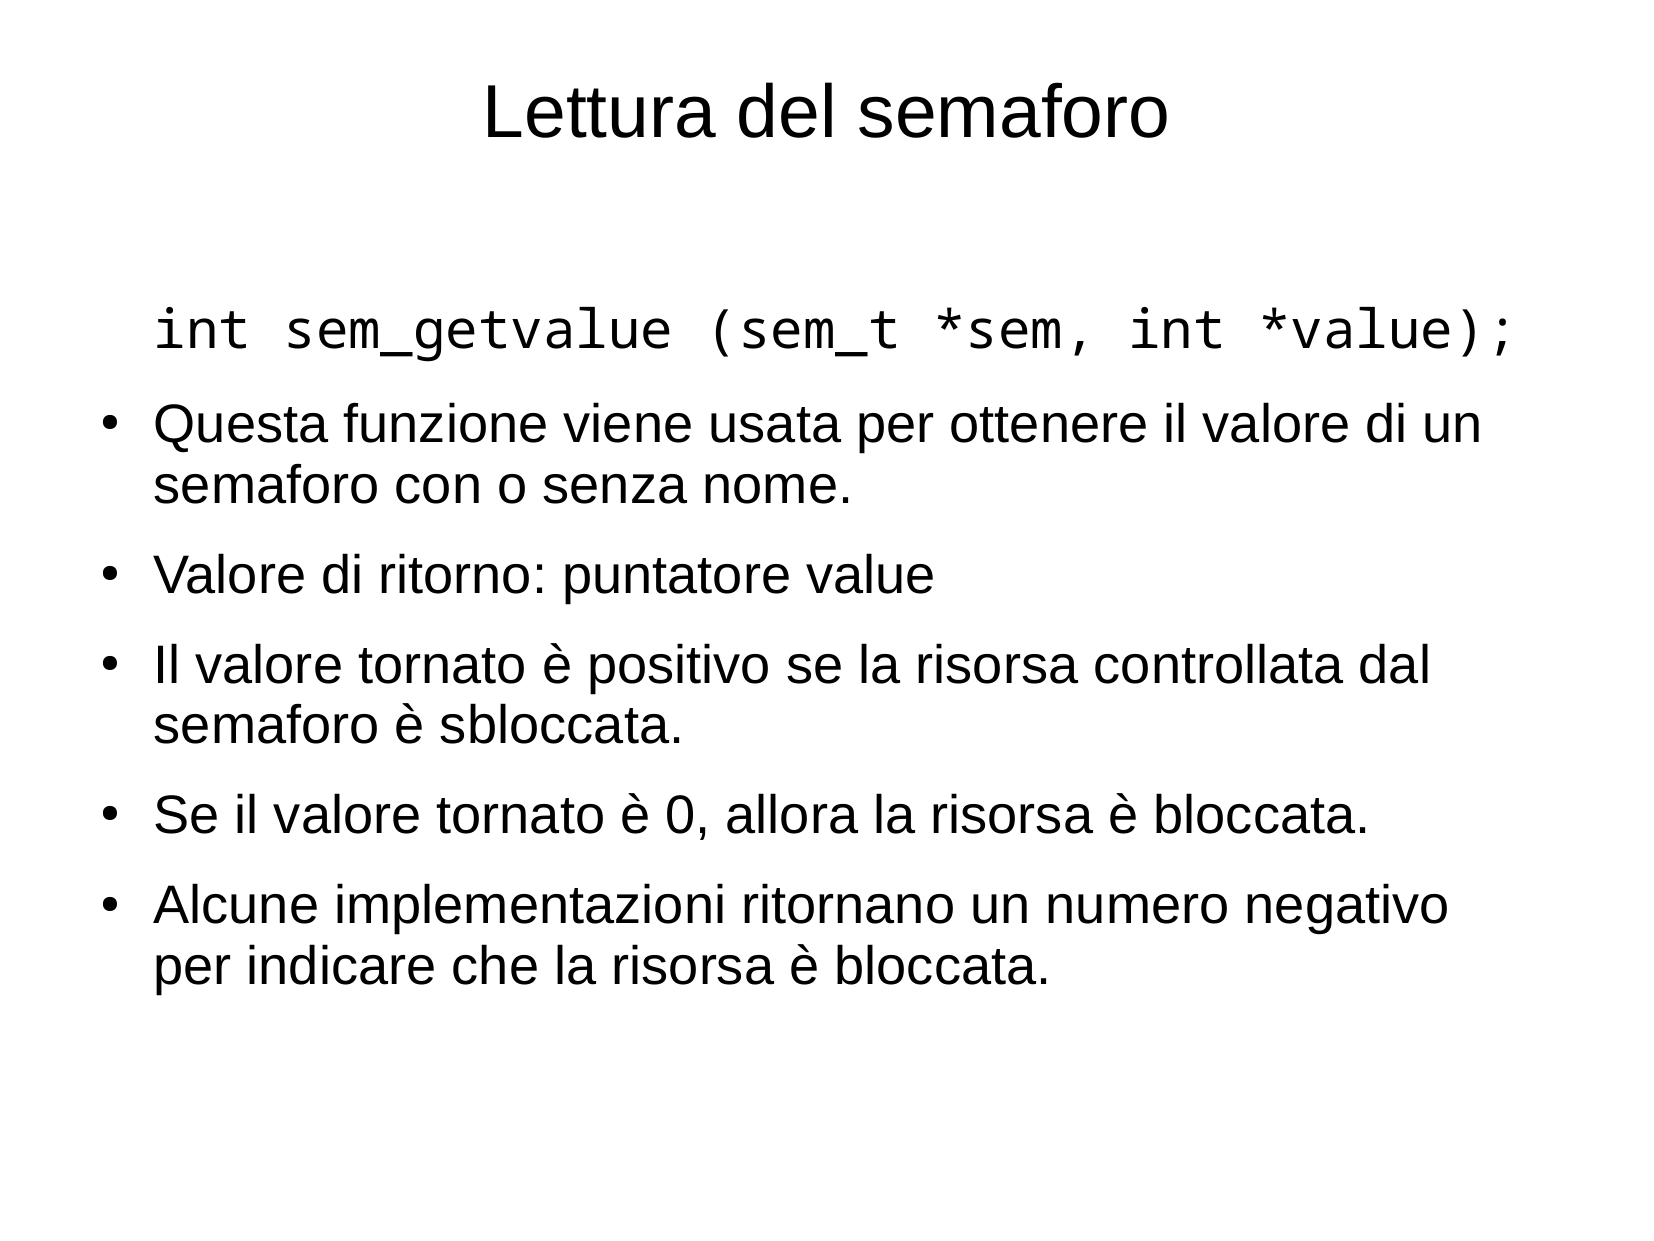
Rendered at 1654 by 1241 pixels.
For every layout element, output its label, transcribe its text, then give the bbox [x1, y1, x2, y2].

title Lettura del semaforo [82, 8, 1571, 216]
list int sem_getvalue (sem_t *sem, int *value); Questa funzione viene usata per ottenere il valore di un semaforo con o senza nome. Valore di ritorno: puntatore value Il valore tornato è positivo se la risorsa controllata dal semaforo è sbloccata. Se il valore tornato è 0, allora la risorsa è bloccata. Alcune implementazioni ritornano un numero negativo per indicare che la risorsa è bloccata. [82, 290, 1538, 1141]
